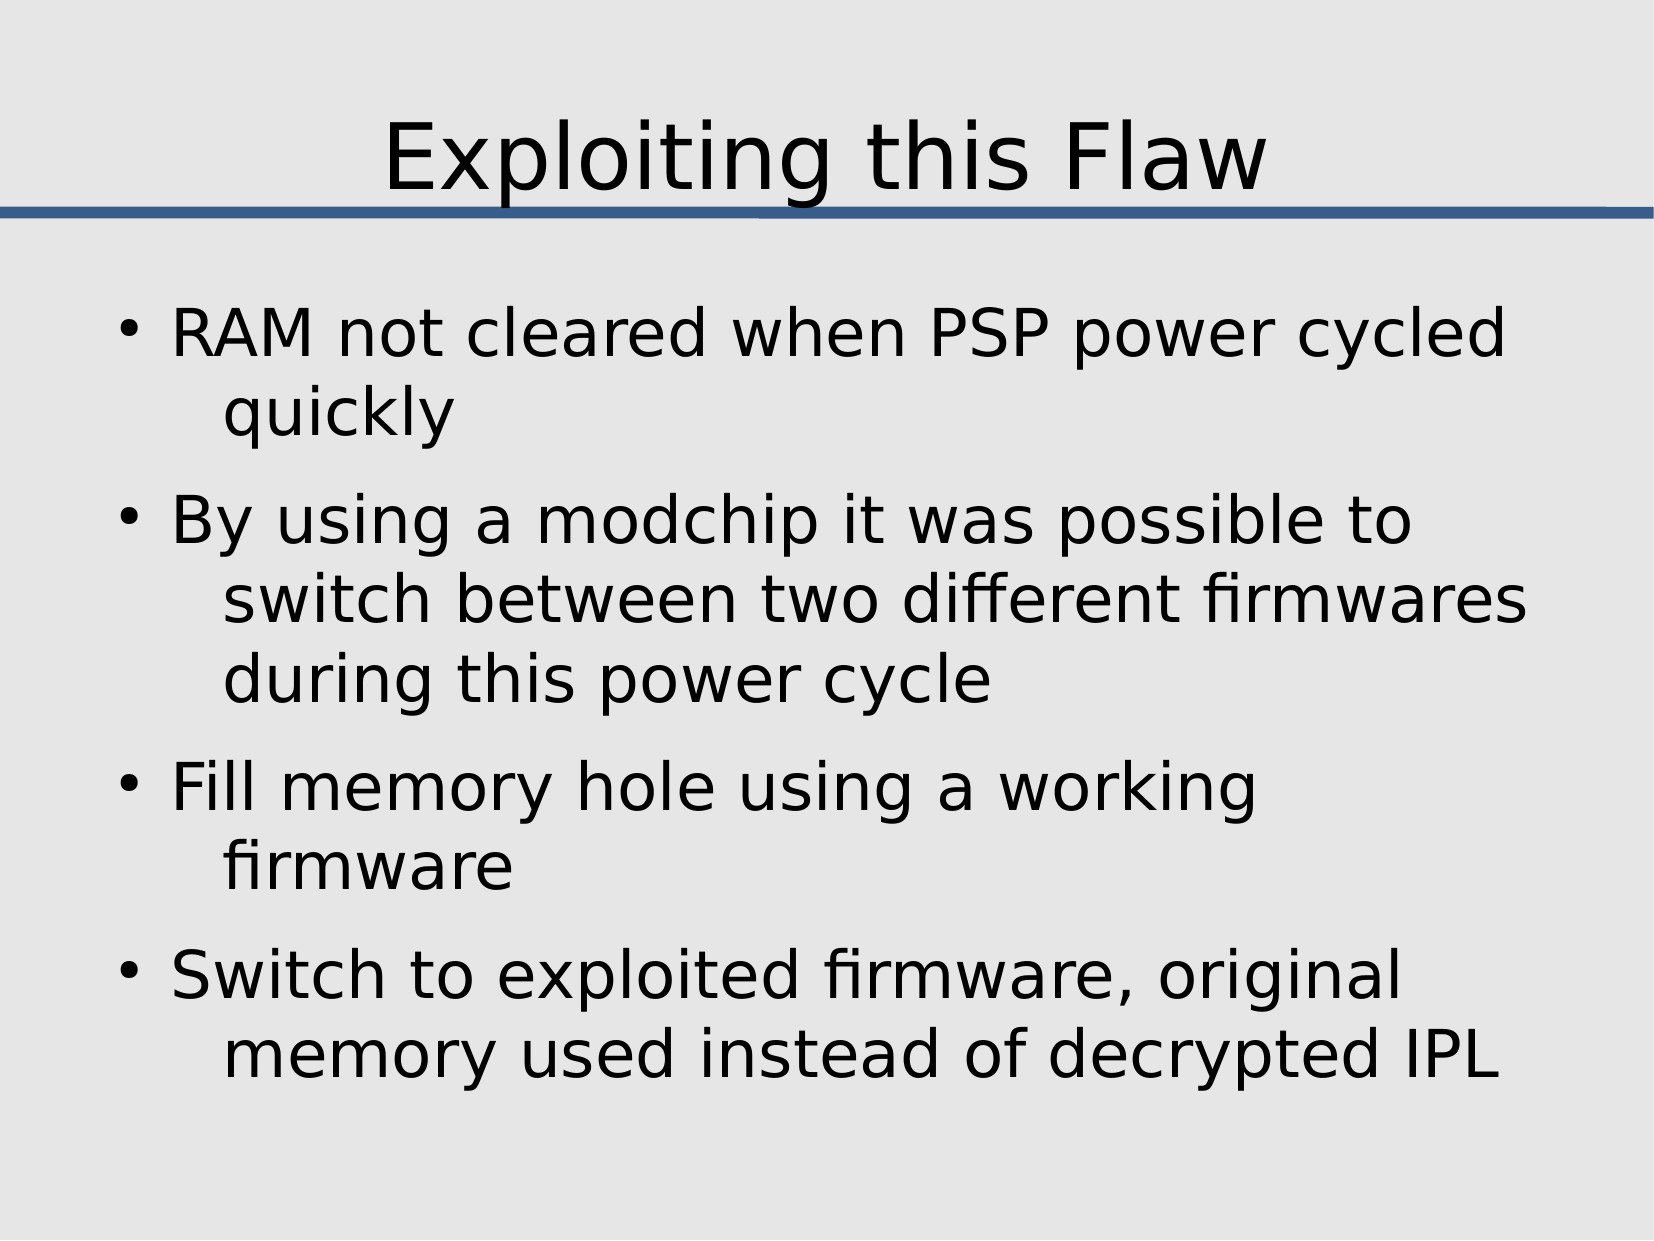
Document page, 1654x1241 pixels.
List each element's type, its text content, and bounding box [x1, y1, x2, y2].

title Exploiting this Flaw [82, 56, 1571, 250]
list RAM not cleared when PSP power cycled quickly By using a modchip it was possible to switch between two different firmwares during this power cycle Fill memory hole using a working firmware Switch to exploited firmware, original memory used instead of decrypted IPL [82, 290, 1571, 1094]
